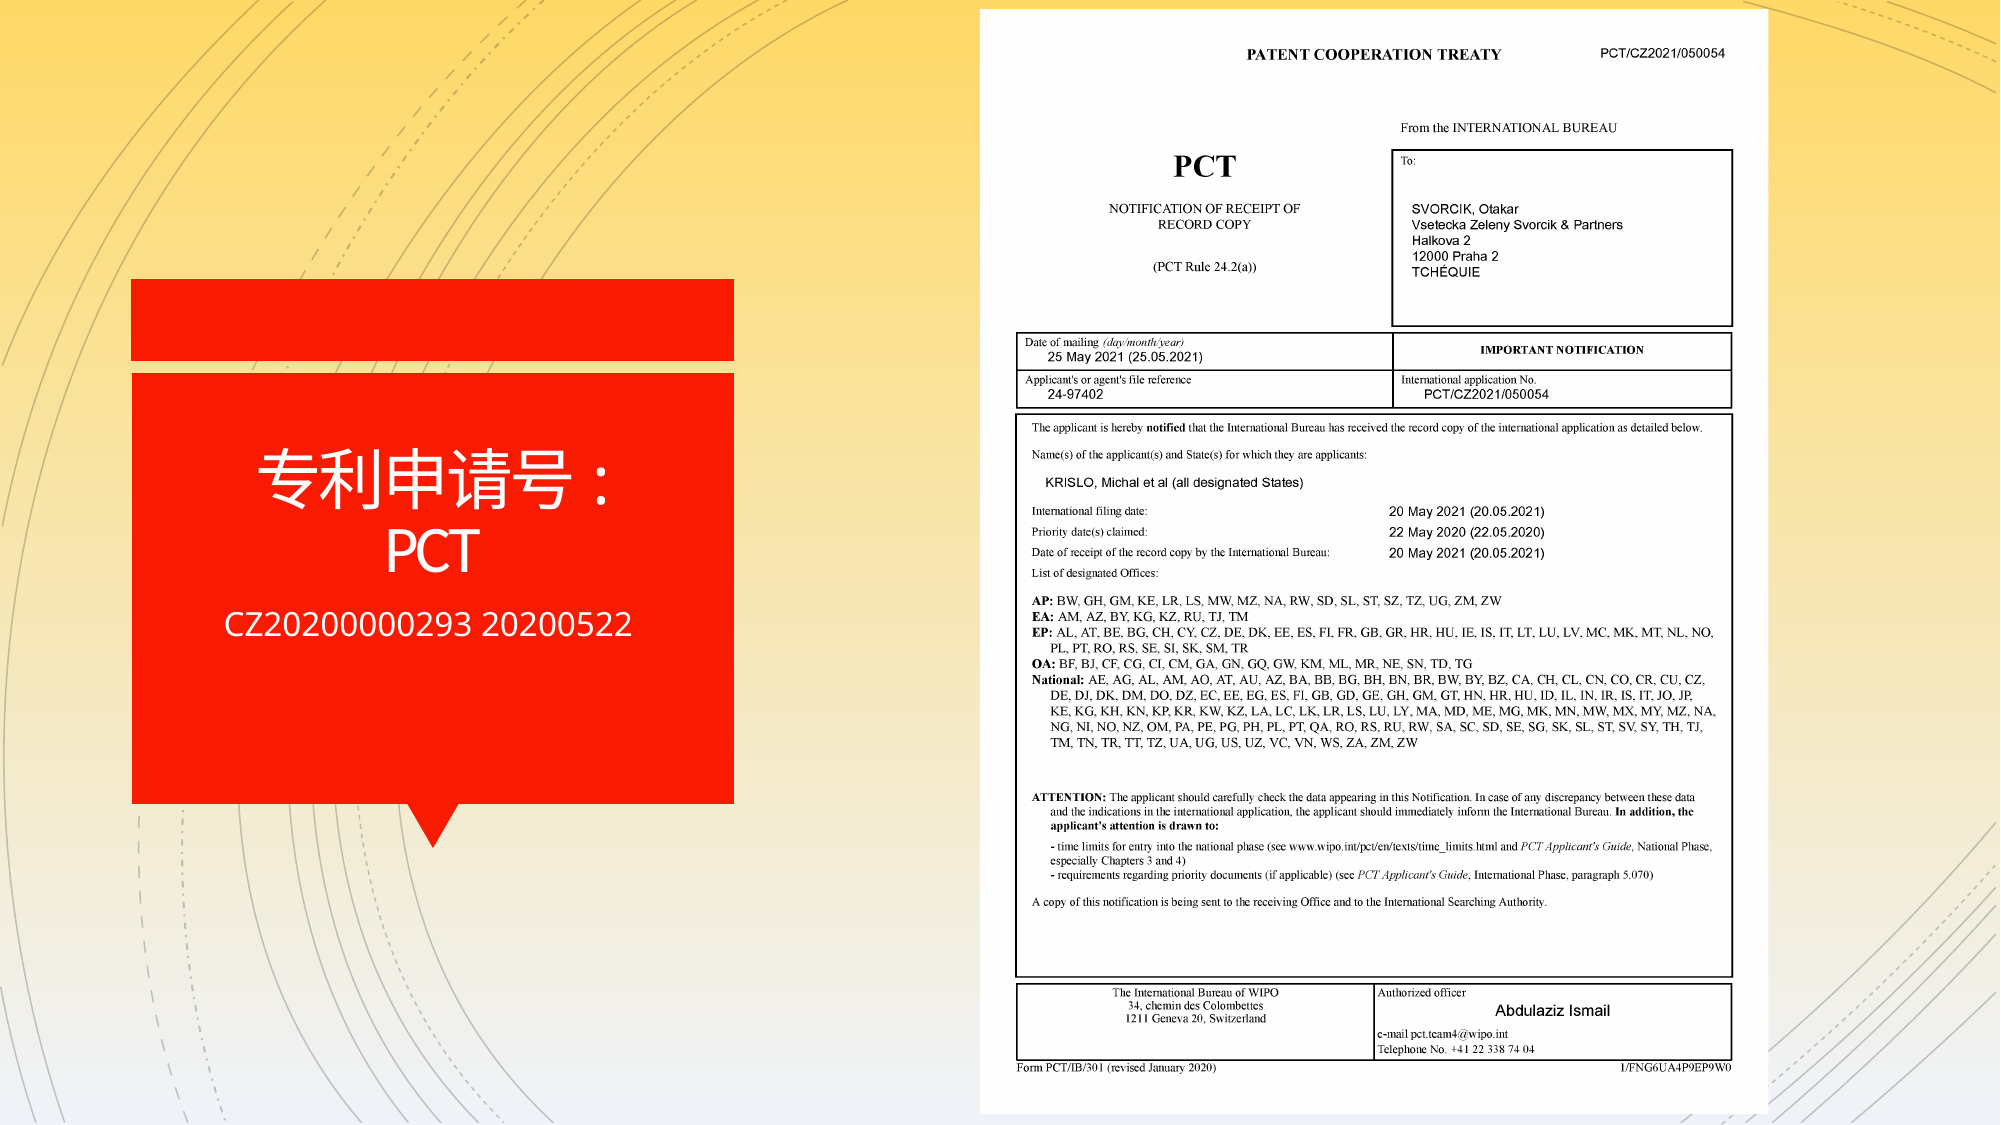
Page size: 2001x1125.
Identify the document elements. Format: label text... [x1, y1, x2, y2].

list CZ20200000293 20200522 [145, 587, 721, 788]
picture [979, 9, 1769, 1114]
title 专利申请号: PCT [145, 385, 721, 587]
